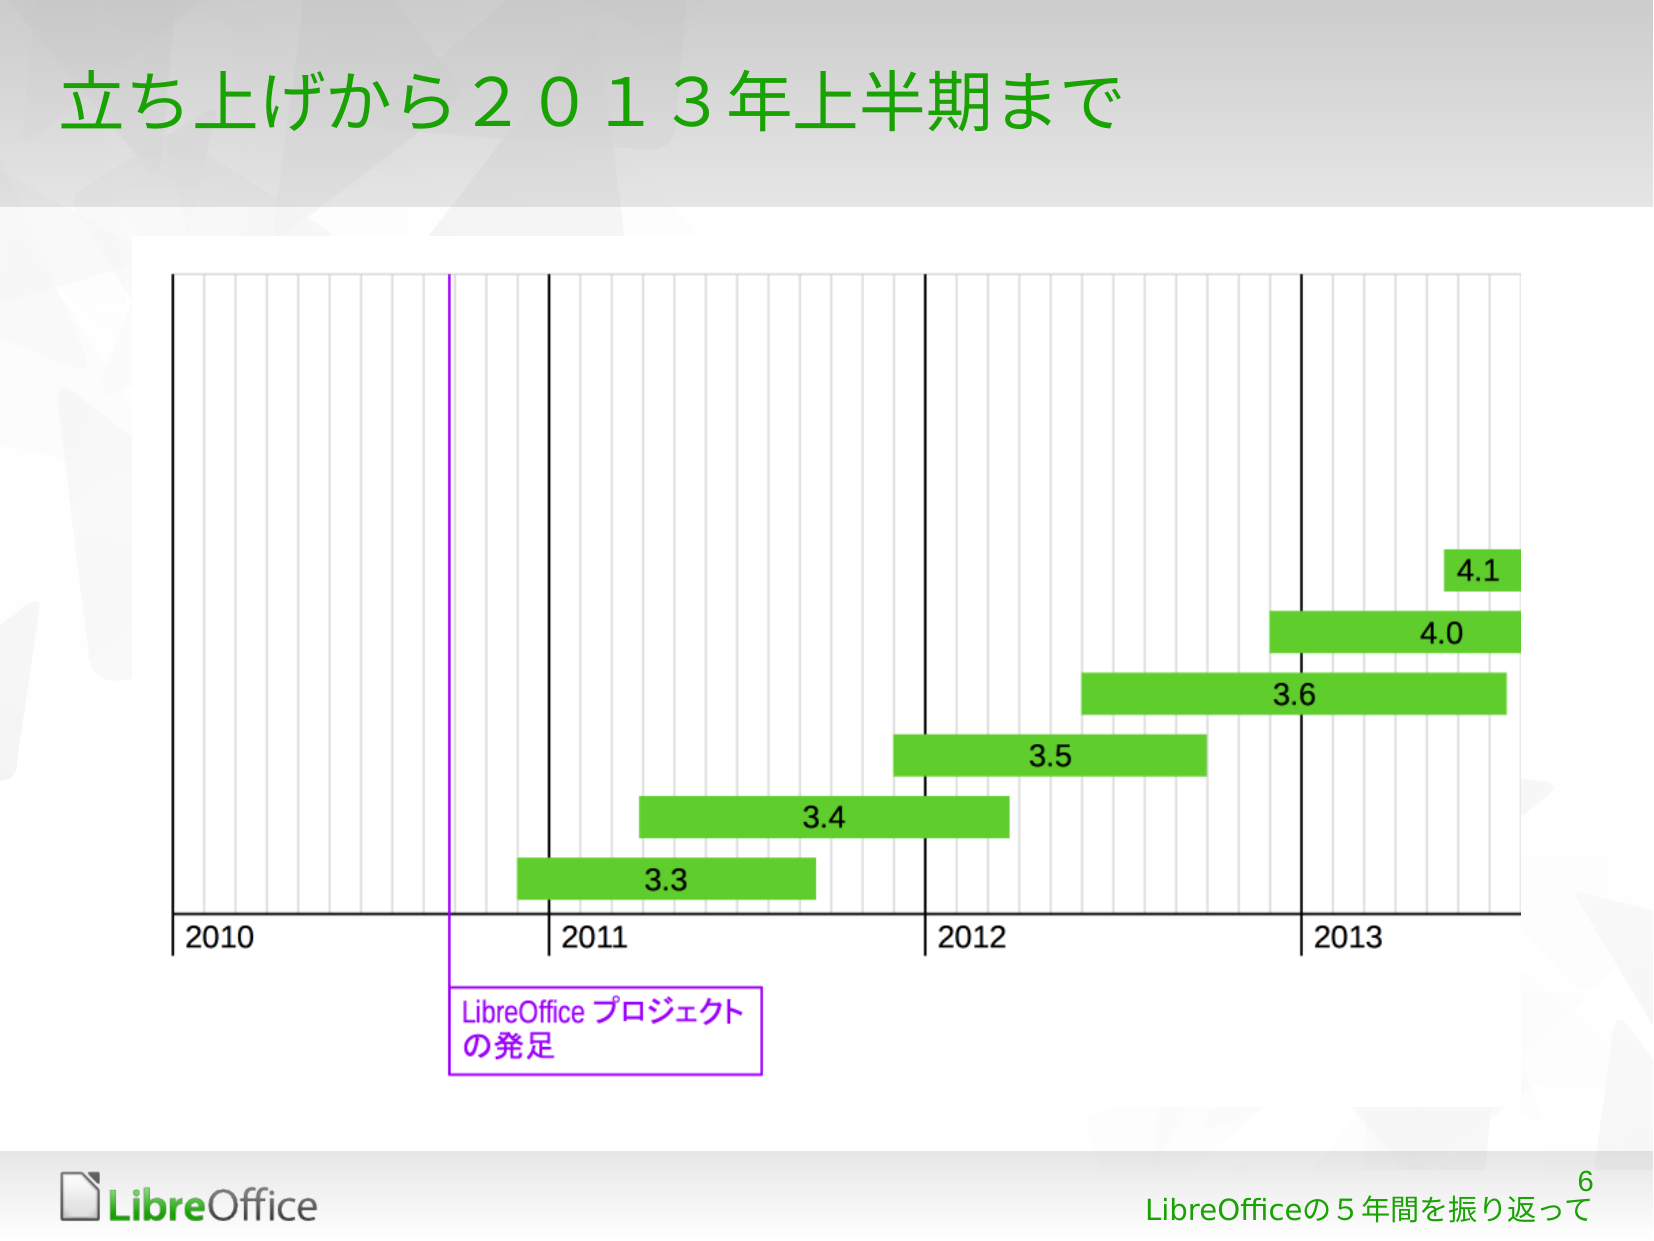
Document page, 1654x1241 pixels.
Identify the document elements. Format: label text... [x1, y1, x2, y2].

picture [0, 0, 1653, 1170]
title 立ち上げから２０１３年上半期まで [58, 29, 1594, 178]
picture [41, 1152, 337, 1241]
